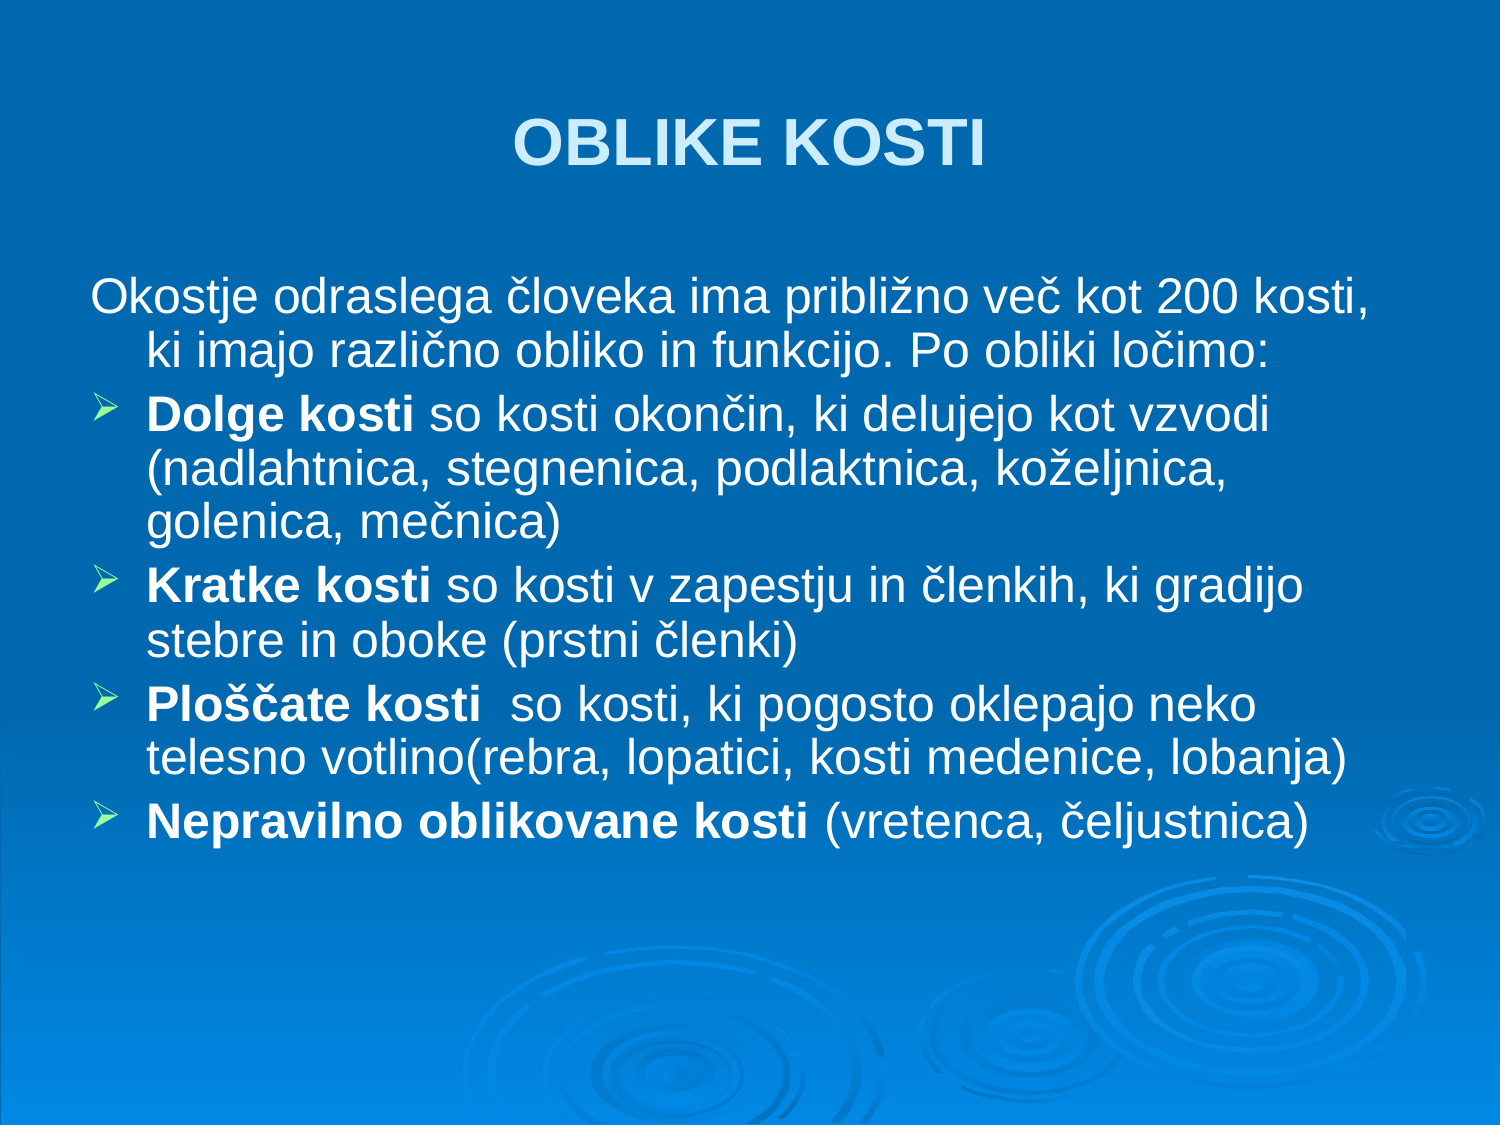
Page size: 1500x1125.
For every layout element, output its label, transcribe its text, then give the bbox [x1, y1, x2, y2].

title OBLIKE KOSTI [75, 45, 1425, 233]
list Okostje odraslega človeka ima približno več kot 200 kosti, ki imajo različno obliko in funkcijo. Po obliki ločimo: Dolge kosti so kosti okončin, ki delujejo kot vzvodi (nadlahtnica, stegnenica, podlaktnica, koželjnica, golenica, mečnica) Kratke kosti so kosti v zapestju in členkih, ki gradijo stebre in oboke (prstni členki) Ploščate kosti so kosti, ki pogosto oklepajo neko telesno votlino(rebra, lopatici, kosti medenice, lobanja) Nepravilno oblikovane kosti (vretenca, čeljustnica) [75, 262, 1425, 1005]
